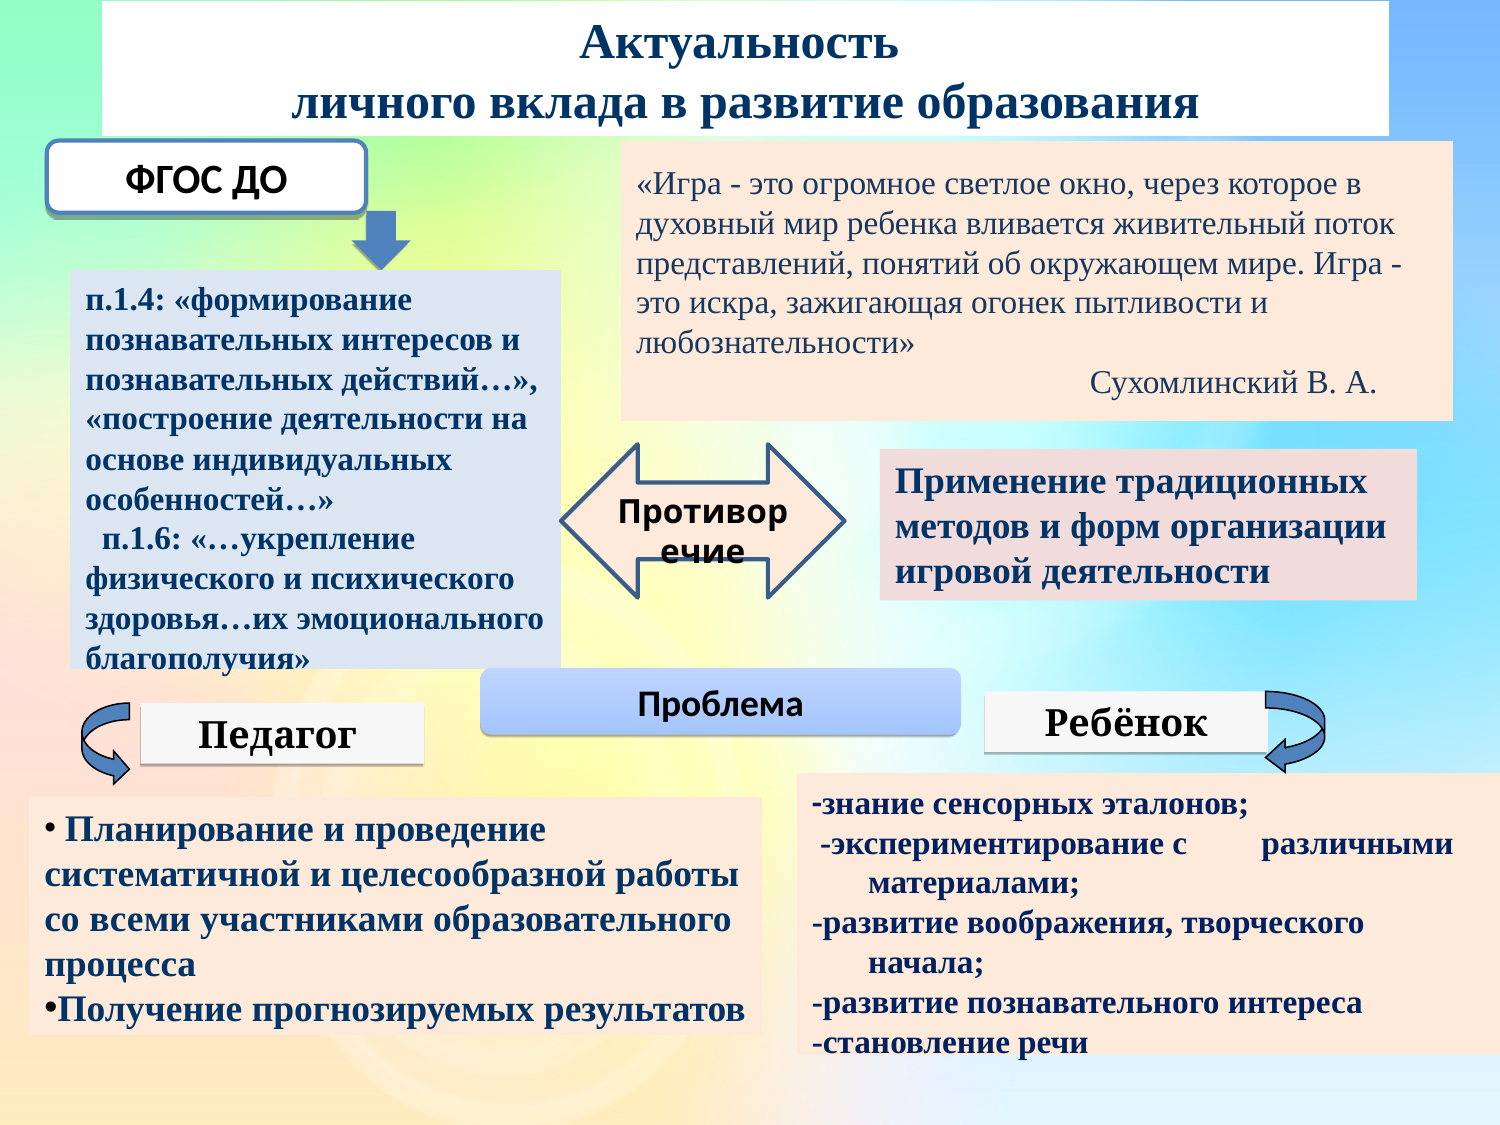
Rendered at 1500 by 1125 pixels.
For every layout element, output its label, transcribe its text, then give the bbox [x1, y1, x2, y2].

text_box Ребёнок [984, 691, 1268, 753]
text_box Актуальность личного вклада в развитие образования [102, 1, 1389, 136]
text_box Планирование и проведение систематичной и целесообразной работы со всеми участниками образовательного процесса Получение прогнозируемых результатов [29, 797, 762, 1035]
text_box п.1.4: «формирование познавательных интересов и познавательных действий…», «построение деятельности на основе индивидуальных особенностей…» п.1.6: «…укрепление физического и психического здоровья…их эмоционального благополучия» [70, 270, 561, 669]
text_box -знание сенсорных эталонов; -экспериментирование с различными материалами; -развитие воображения, творческого начала; -развитие познавательного интереса -становление речи [797, 773, 1500, 1055]
text_box Противоречие [560, 444, 845, 598]
text_box «Игра - это огромное светлое окно, через которое в духовный мир ребенка вливается живительный поток представлений, понятий об окружающем мире. Игра - это искра, зажигающая огонек пытливости и любознательности» Сухомлинский В. А. [621, 141, 1453, 421]
text_box [81, 703, 130, 785]
text_box Применение традиционных методов и форм организации игровой деятельности [879, 448, 1417, 601]
text_box Педагог [140, 703, 425, 764]
text_box [1265, 691, 1325, 773]
text_box ФГОС ДО [46, 140, 367, 213]
text_box Проблема [480, 667, 962, 735]
text_box [351, 210, 411, 270]
